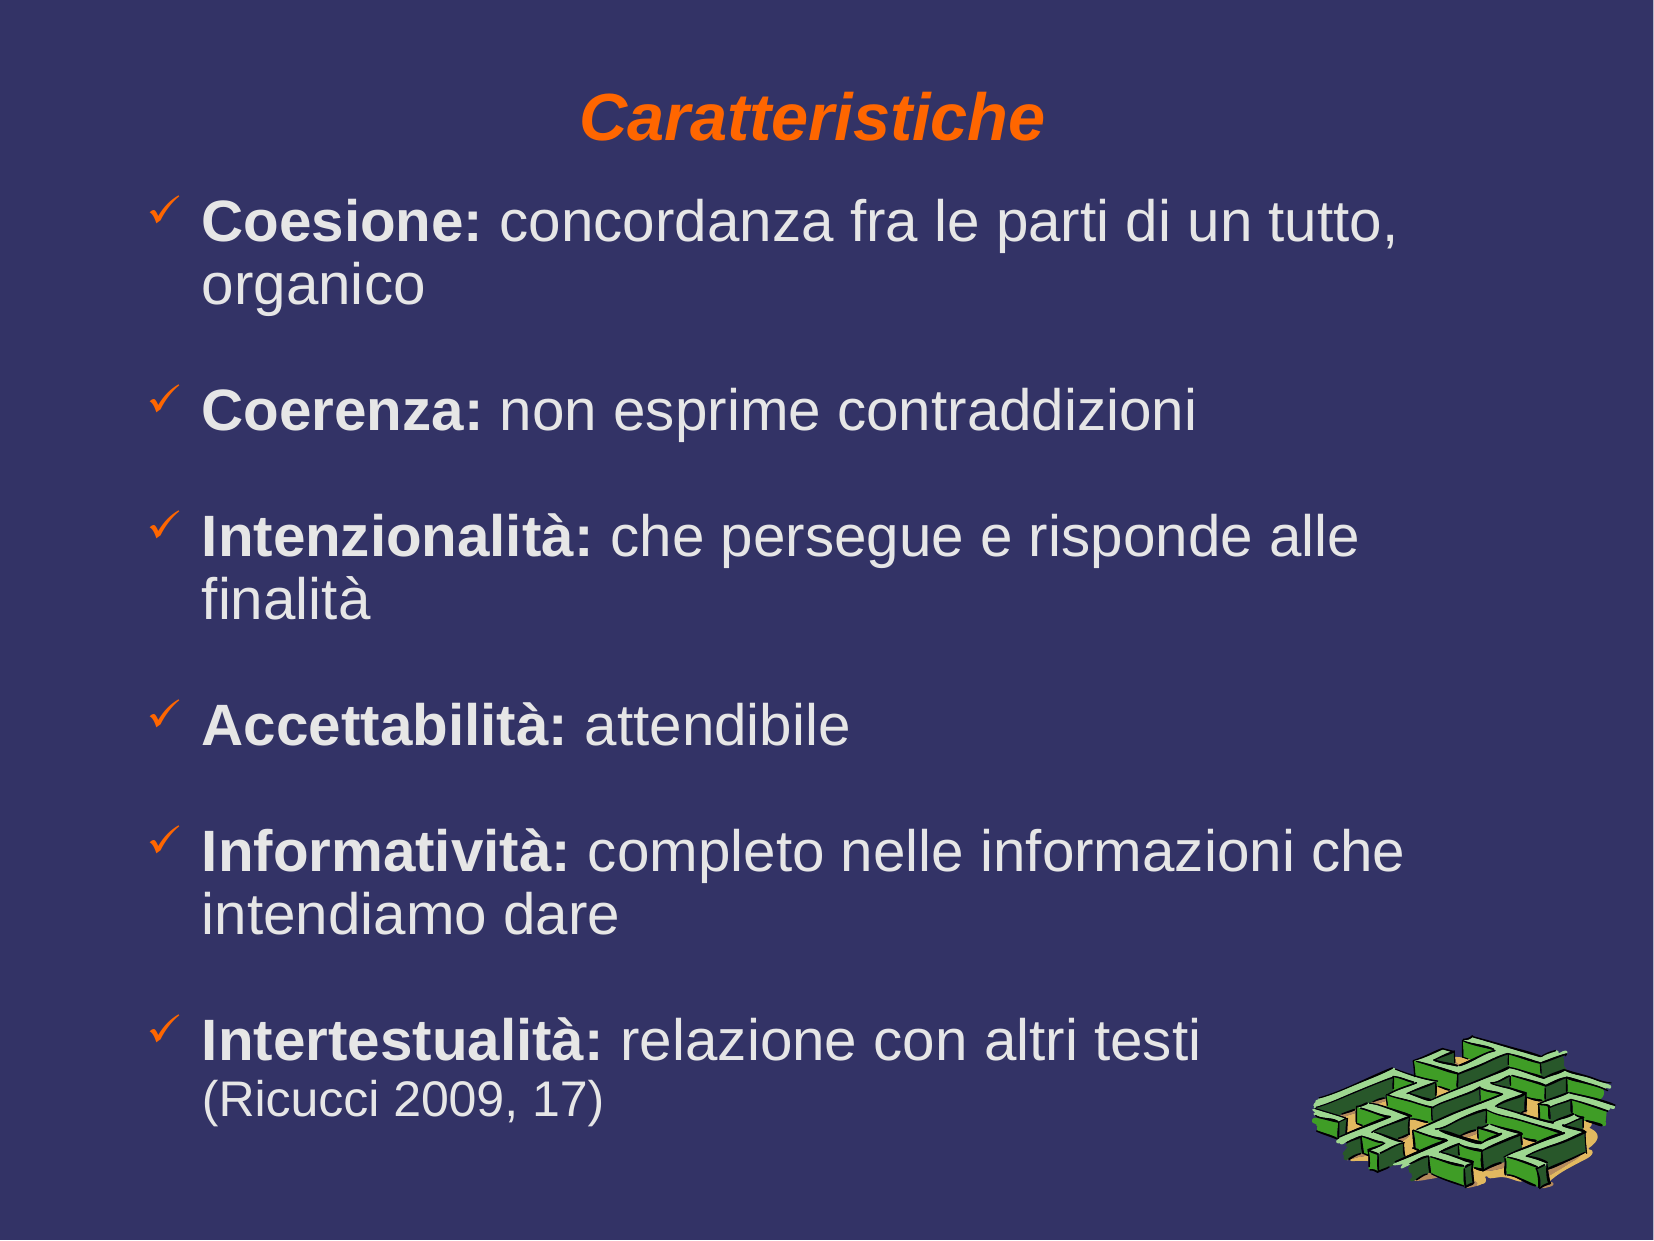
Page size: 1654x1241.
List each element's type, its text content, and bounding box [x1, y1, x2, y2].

text_box Coesione: concordanza fra le parti di un tutto, organico Coerenza: non esprime contraddizioni Intenzionalità: che persegue e risponde alle finalità Accettabilità: attendibile Informatività: completo nelle informazioni che intendiamo dare Intertestualità: relazione con altri testi (Ricucci 2009, 17) [129, 183, 1521, 1176]
text_box Caratteristiche [106, 29, 1519, 207]
